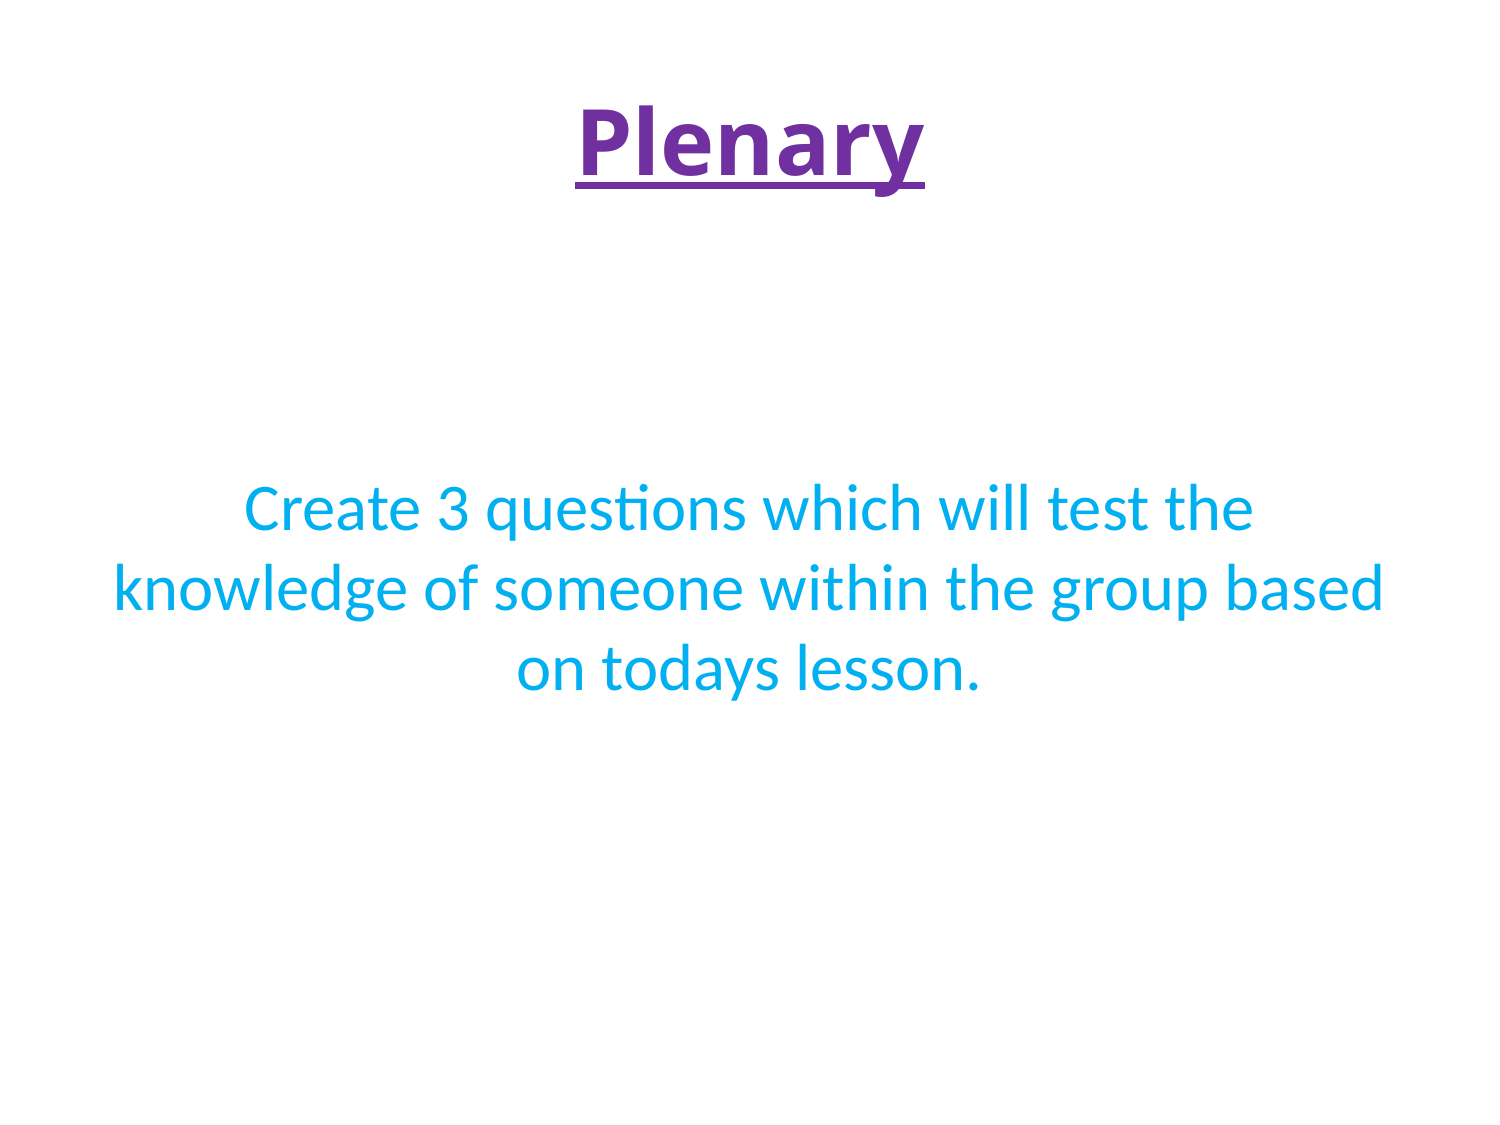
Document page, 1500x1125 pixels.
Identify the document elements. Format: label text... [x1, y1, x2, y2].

list Create 3 questions which will test the knowledge of someone within the group based on todays lesson. [75, 262, 1426, 1005]
title Plenary [75, 45, 1426, 233]
